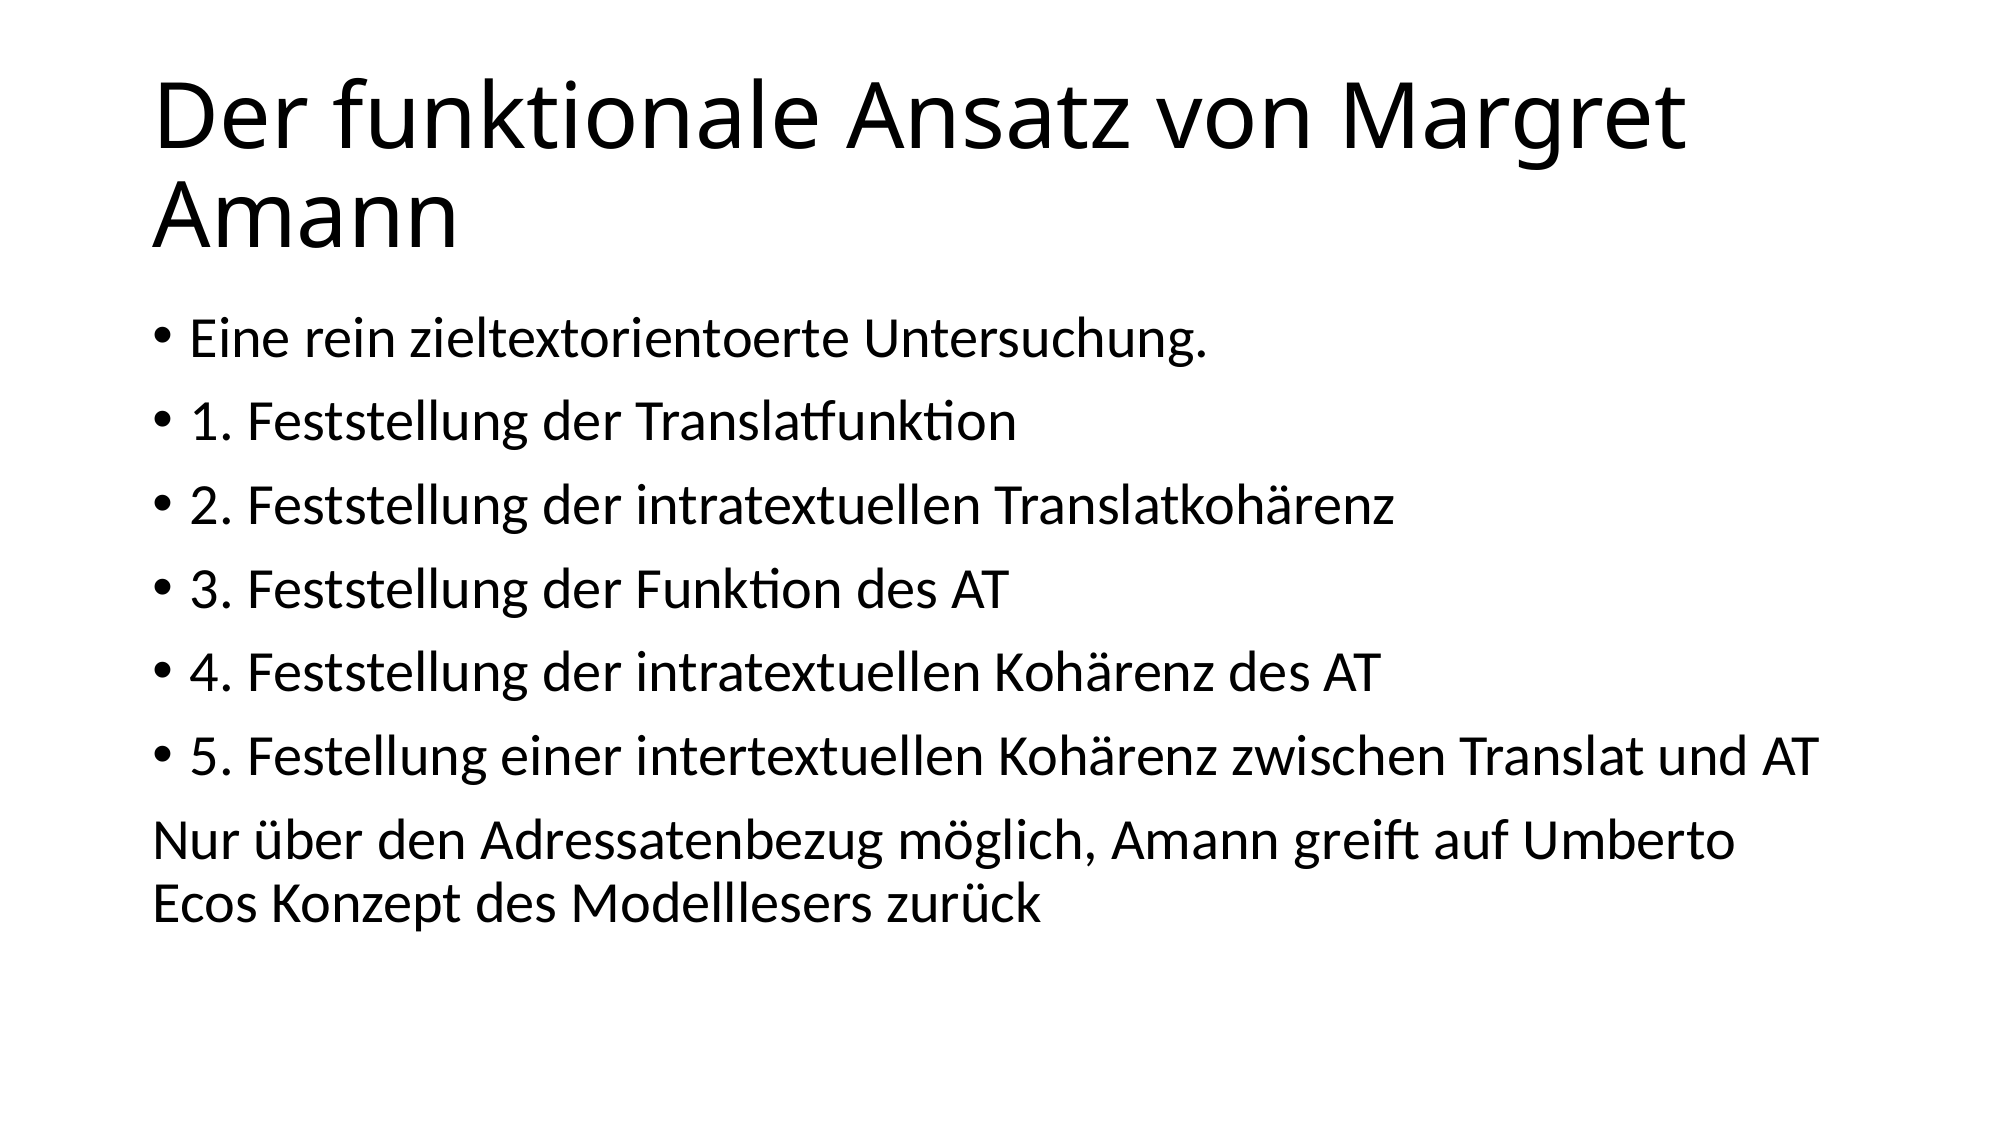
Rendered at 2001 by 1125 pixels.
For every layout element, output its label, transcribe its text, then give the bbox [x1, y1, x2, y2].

list Eine rein zieltextorientoerte Untersuchung. 1. Feststellung der Translatfunktion 2. Feststellung der intratextuellen Translatkohärenz 3. Feststellung der Funktion des AT 4. Feststellung der intratextuellen Kohärenz des AT 5. Festellung einer intertextuellen Kohärenz zwischen Translat und AT Nur über den Adressatenbezug möglich, Amann greift auf Umberto Ecos Konzept des Modelllesers zurück [137, 299, 1863, 1014]
title Der funktionale Ansatz von Margret Amann [137, 59, 1863, 278]
